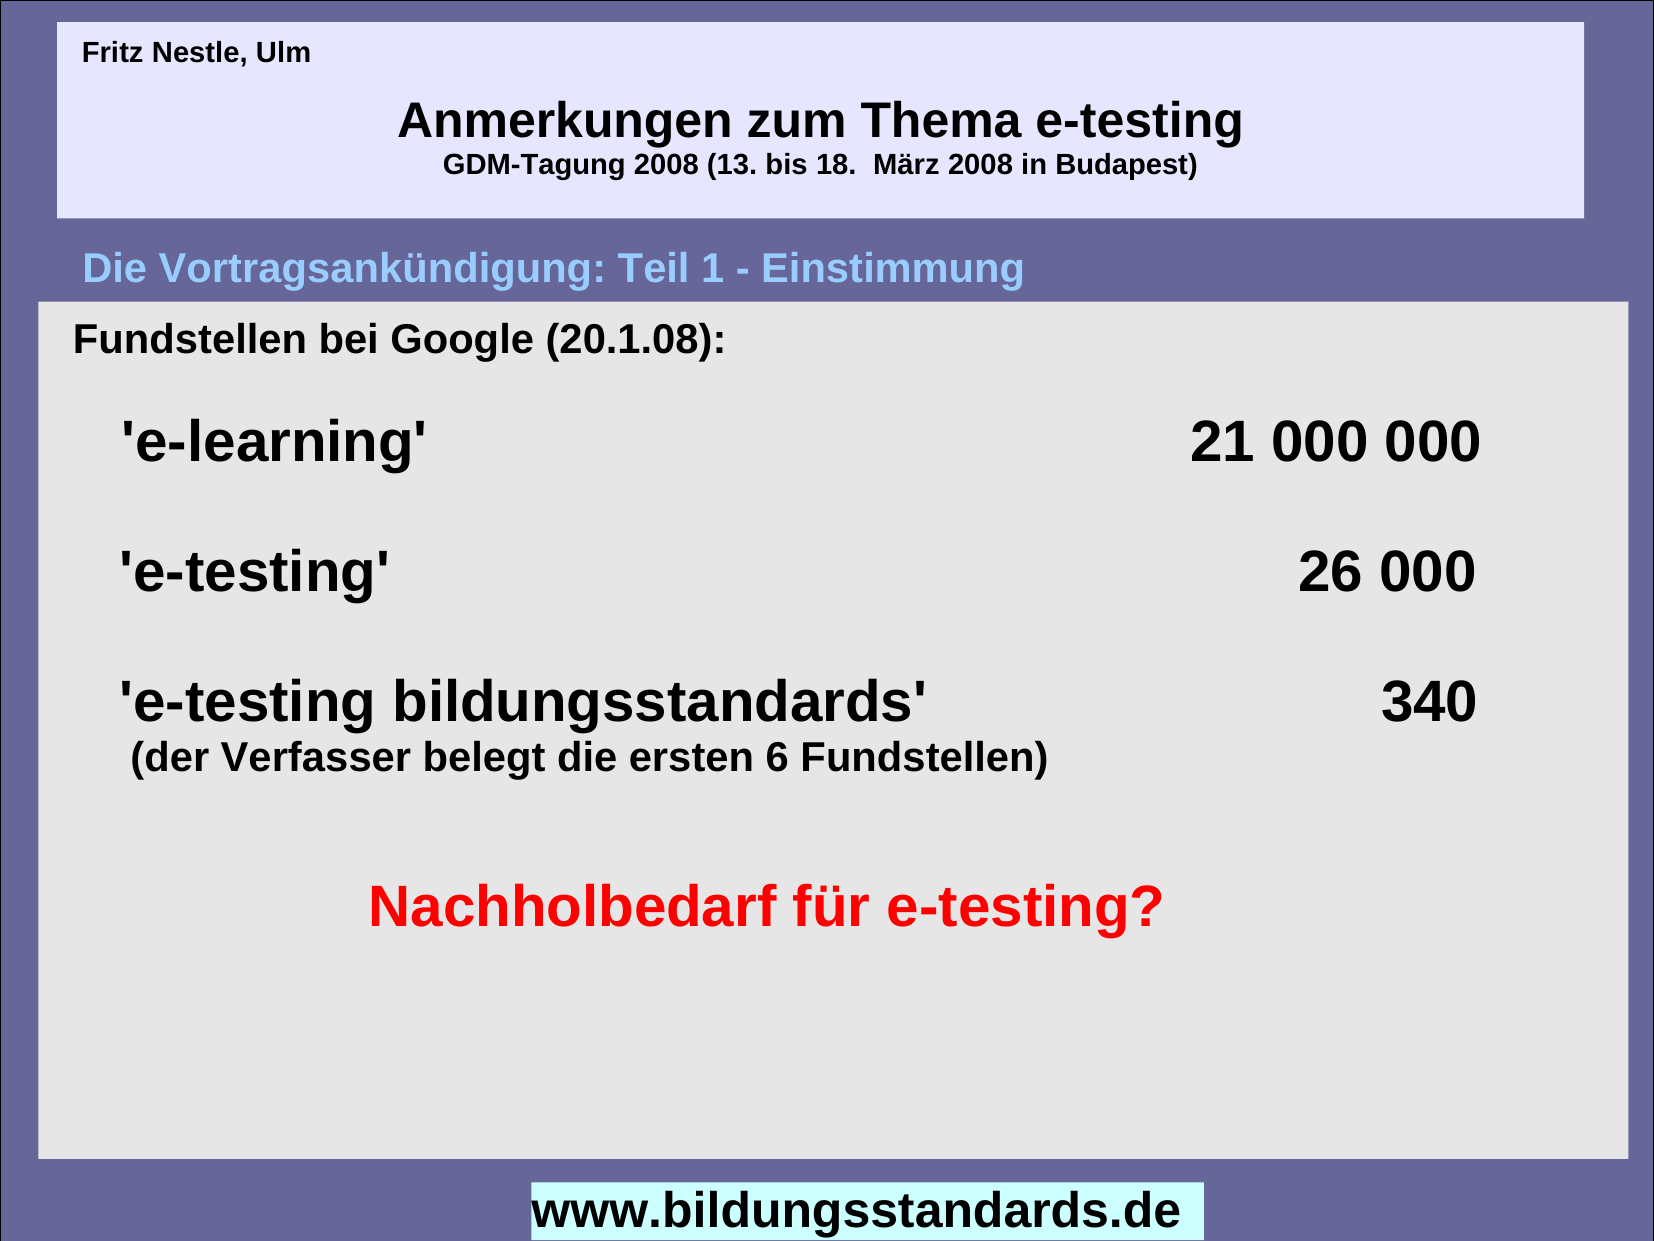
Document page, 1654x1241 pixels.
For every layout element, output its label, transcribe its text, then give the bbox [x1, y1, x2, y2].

text_box Fritz Nestle, Ulm Anmerkungen zum Thema e-testing GDM-Tagung 2008 (13. bis 18. März 2008 in Budapest) [57, 22, 1585, 219]
text_box www.bildungsstandards.de [531, 1182, 1204, 1241]
text_box Die Vortragsankündigung: Teil 1 - Einstimmung [82, 244, 1067, 295]
text_box [0, 0, 1654, 1241]
text_box Fundstellen bei Google (20.1.08): 'e-learning' 21 000 000 'e-testing' 26 000 'e-testing bildungsstandards' 340 (der Verfasser belegt die ersten 6 Fundstellen) Nachholbedarf für e-testing? [38, 301, 1629, 1159]
